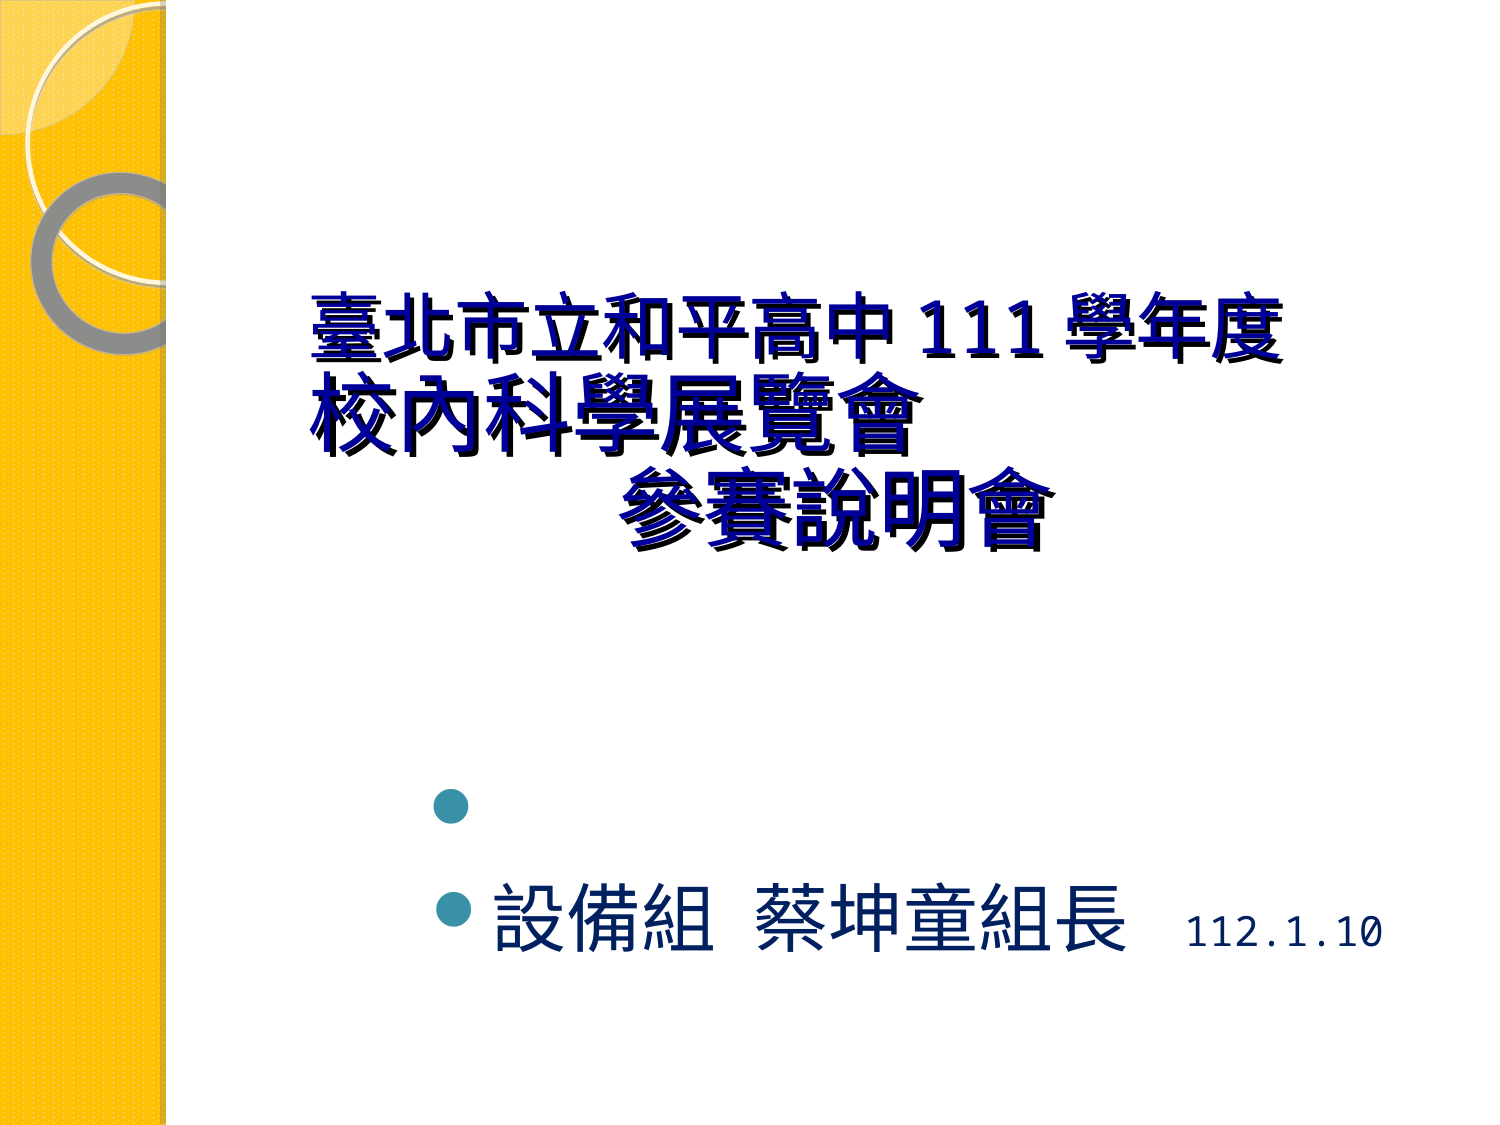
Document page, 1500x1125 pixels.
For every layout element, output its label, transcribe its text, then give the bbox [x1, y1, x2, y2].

text_box 設備組 蔡坤童組長 112.1.10 [386, 761, 1400, 987]
text_box 臺北市立和平高中111學年度 校內科學展覽會 參賽說明會 [292, 269, 1306, 581]
